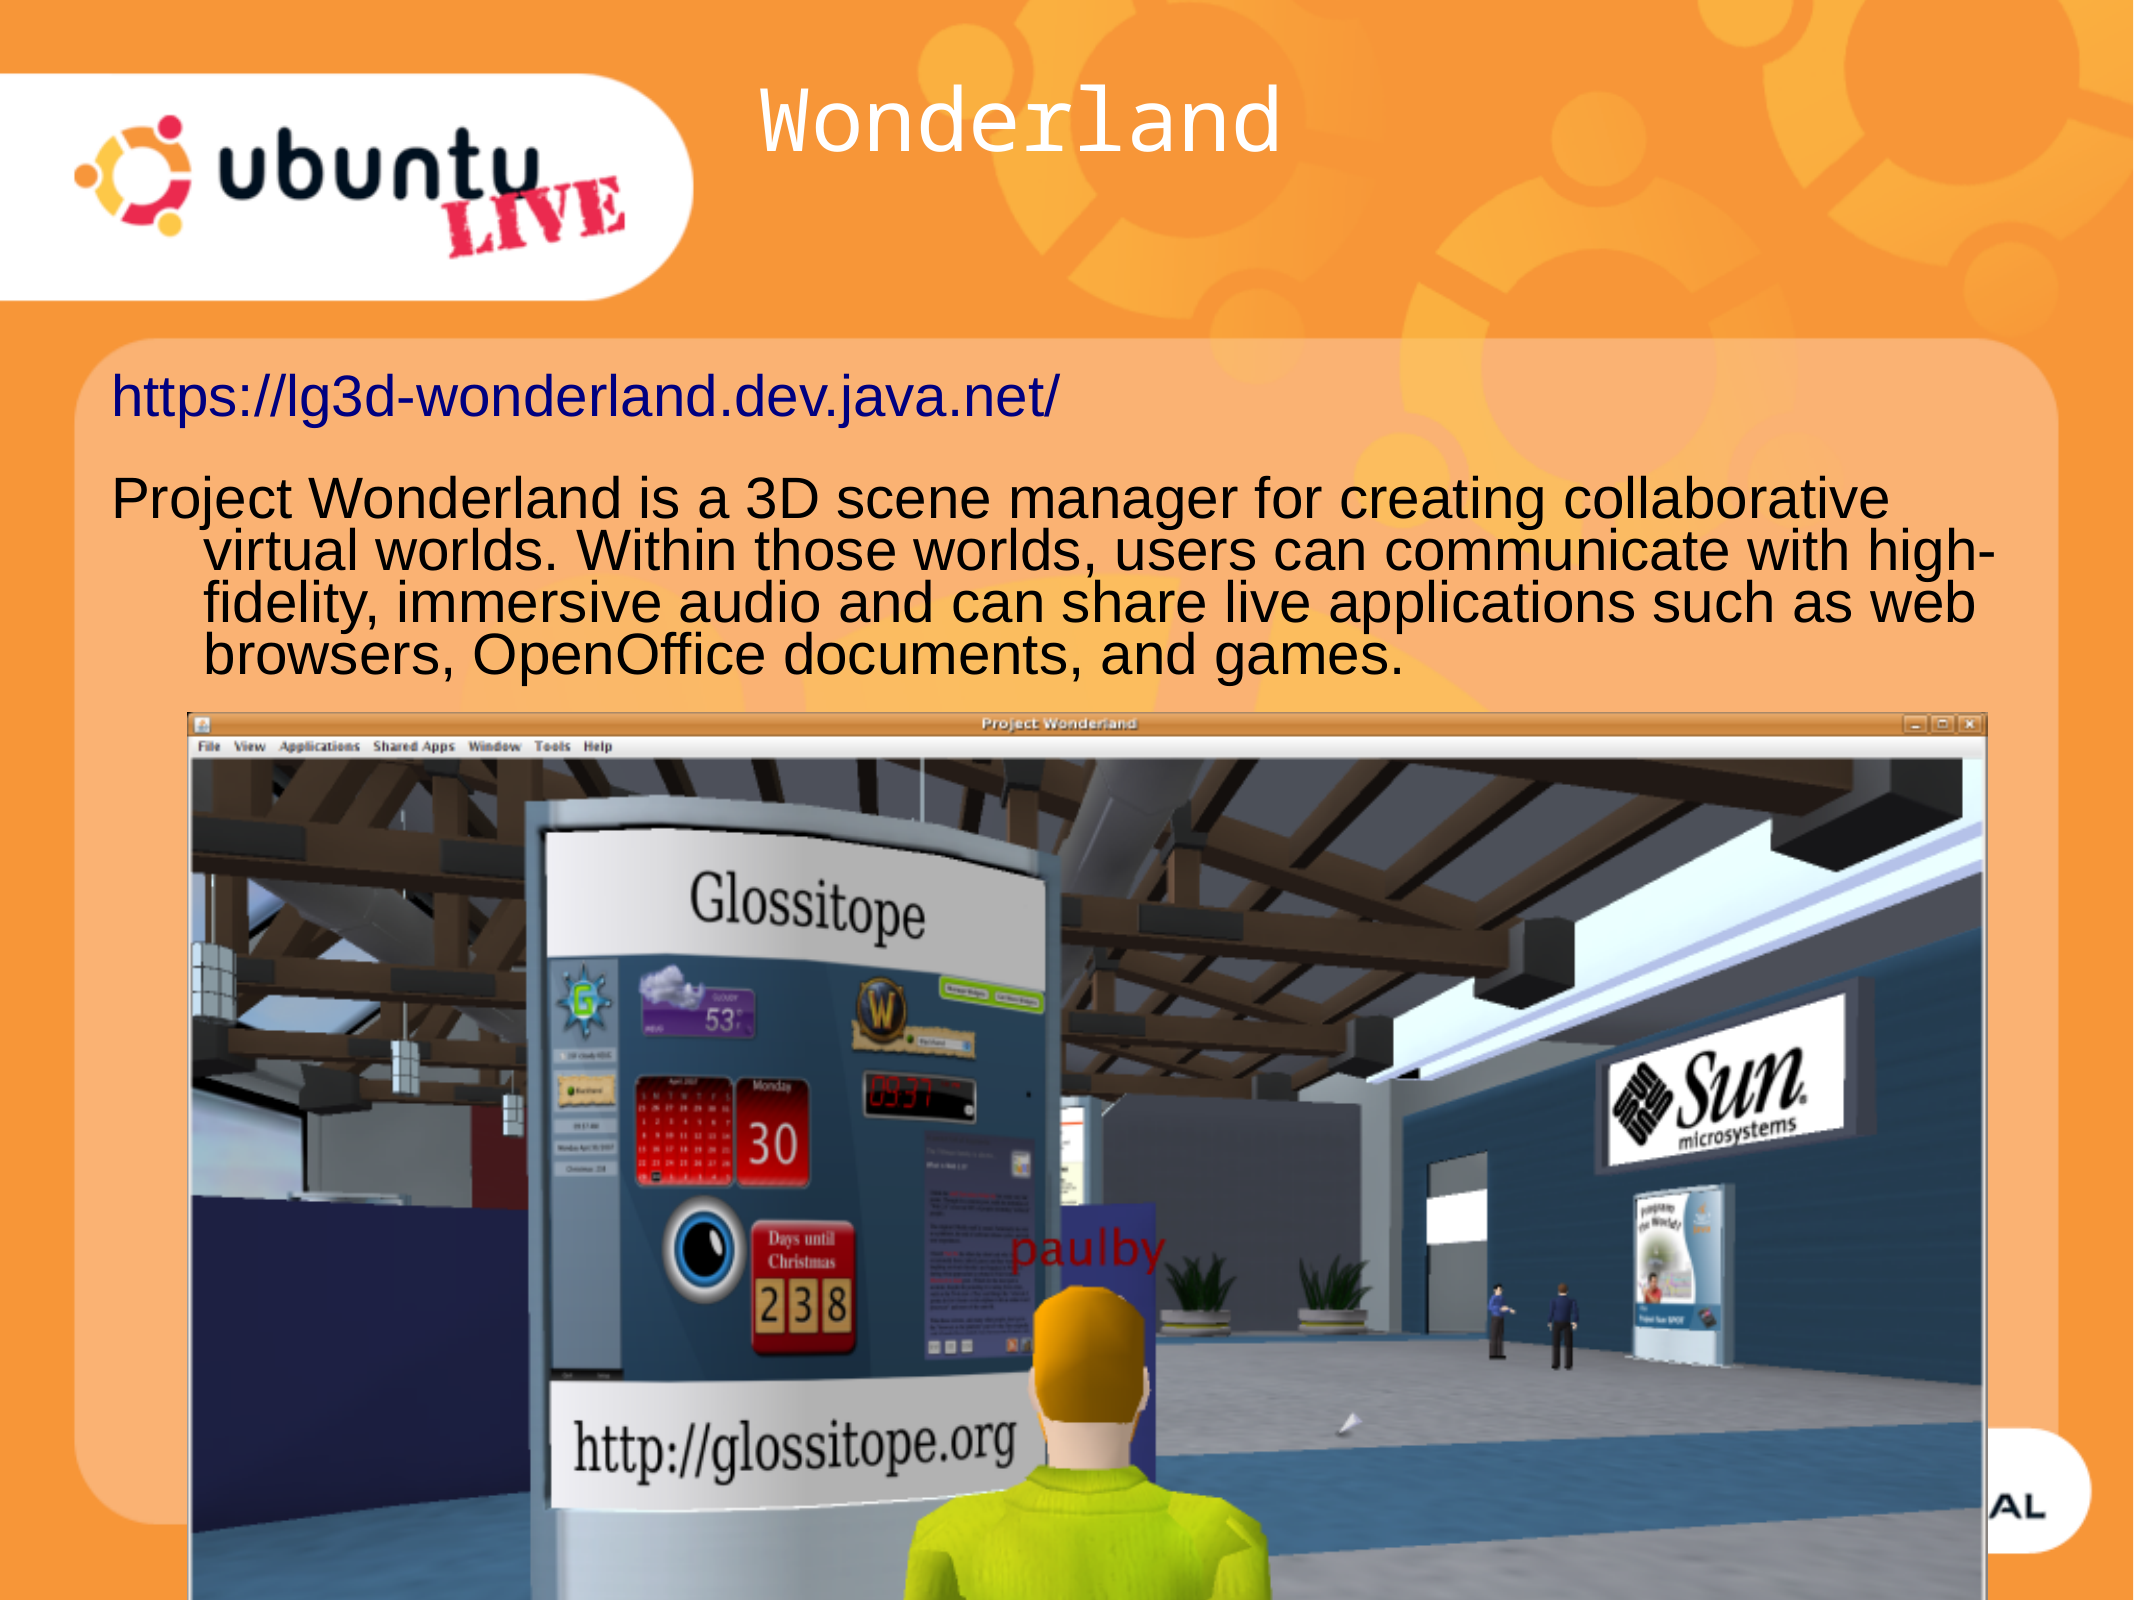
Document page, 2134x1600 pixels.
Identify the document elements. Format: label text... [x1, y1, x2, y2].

title Wonderland [754, 53, 2134, 301]
list https://lg3d-wonderland.dev.java.net/ Project Wonderland is a 3D scene manager for creating collaborative virtual worlds. Within those worlds, users can communicate with high-fidelity, immersive audio and can share live applications such as web browsers, OpenOffice documents, and games. [66, 375, 2026, 1388]
picture [0, 0, 2134, 1600]
